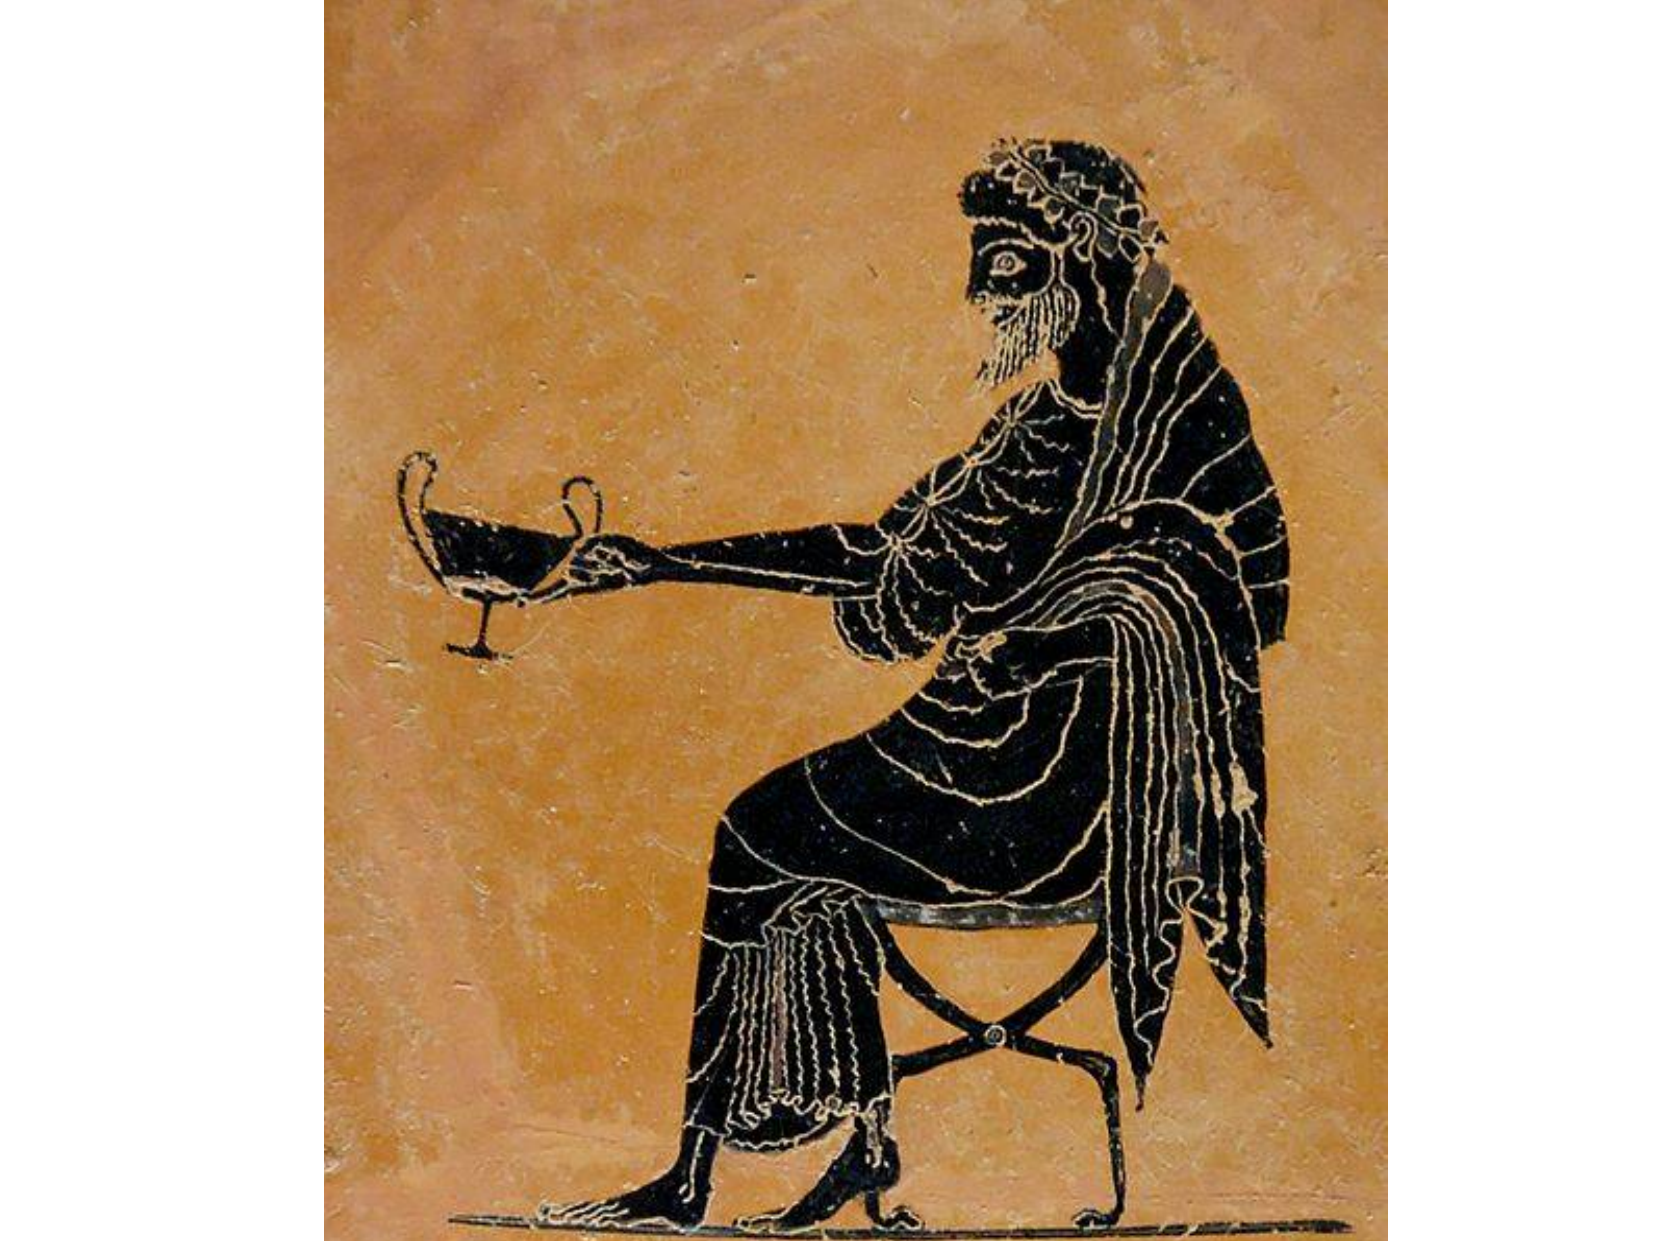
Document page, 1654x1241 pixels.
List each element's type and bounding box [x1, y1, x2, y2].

picture [324, 0, 1388, 1241]
